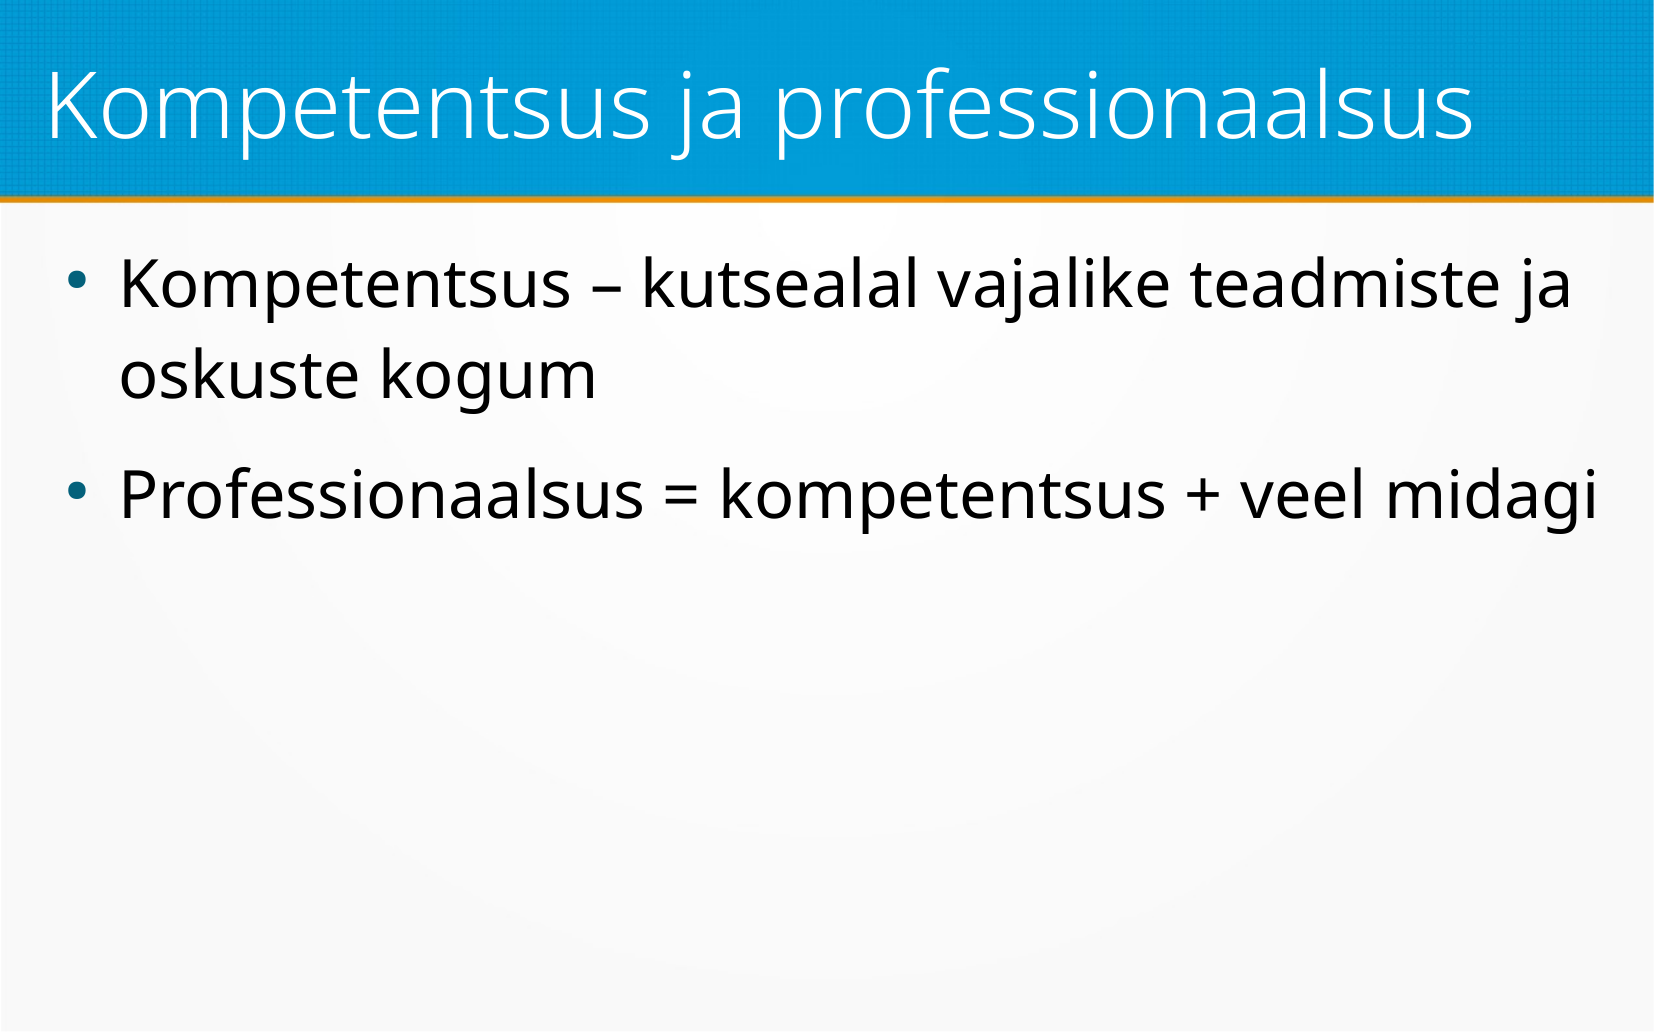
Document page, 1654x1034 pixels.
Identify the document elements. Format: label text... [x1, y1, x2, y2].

title Kompetentsus ja professionaalsus [43, 0, 1619, 166]
picture [0, 195, 1654, 1034]
list Kompetentsus – kutsealal vajalike teadmiste ja oskuste kogum Professionaalsus = kompetentsus + veel midagi [47, 236, 1607, 1002]
